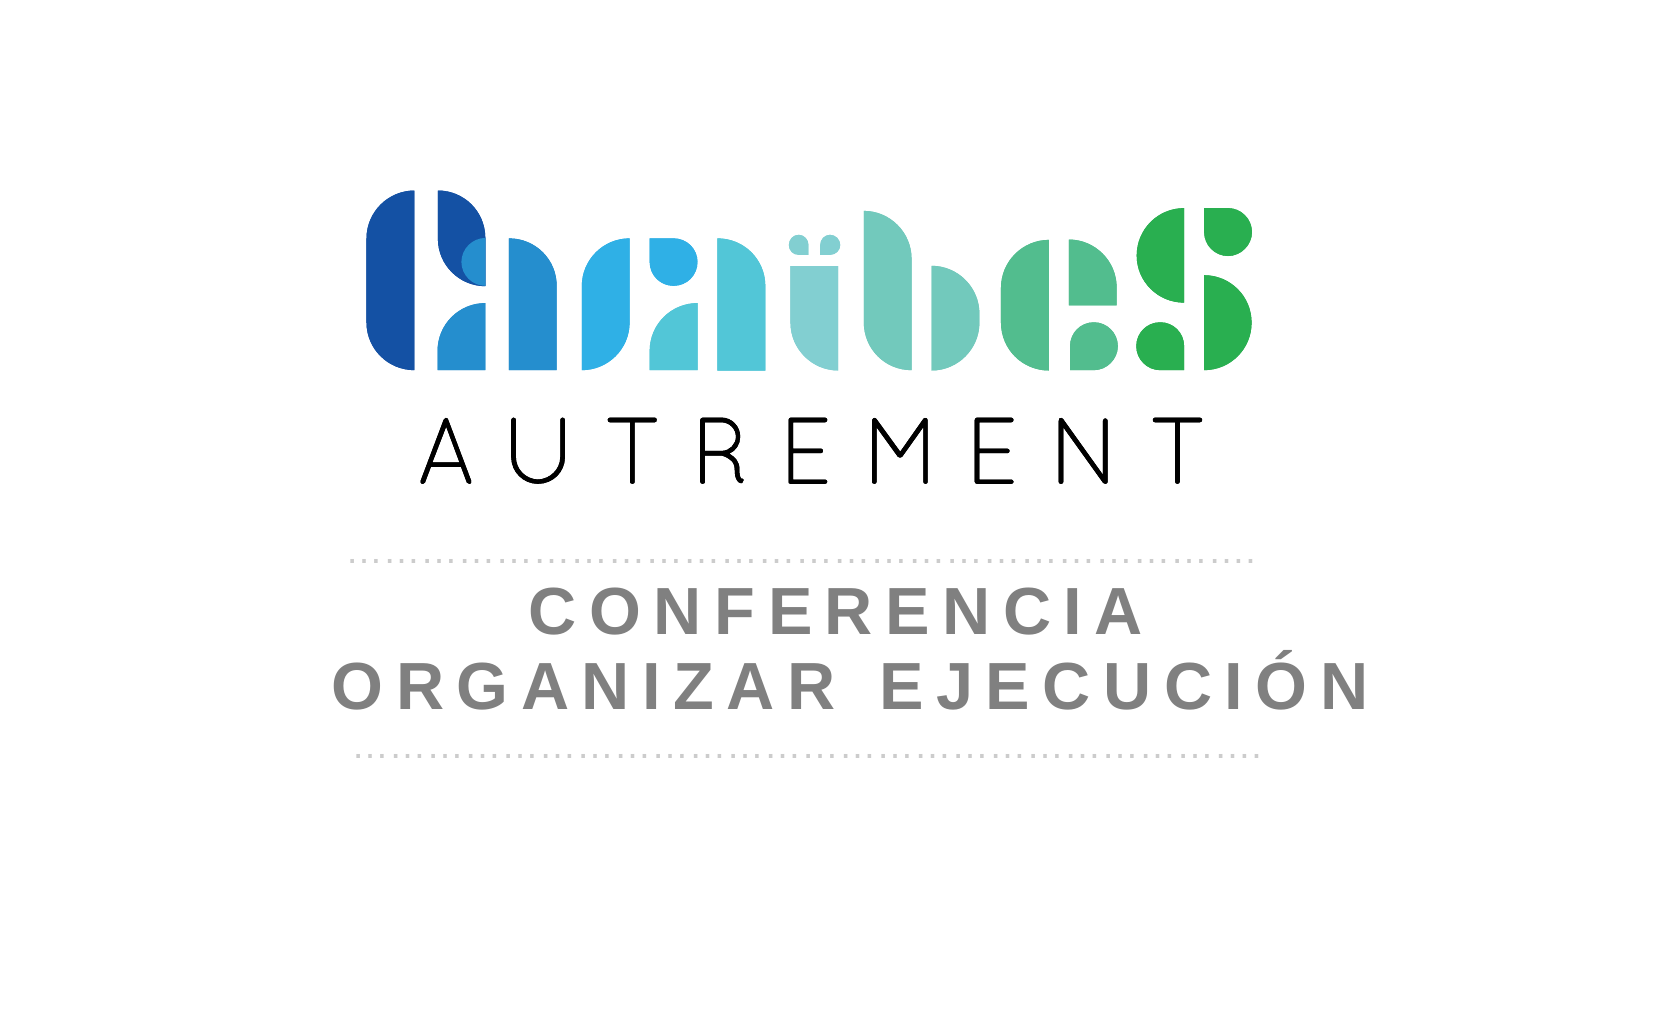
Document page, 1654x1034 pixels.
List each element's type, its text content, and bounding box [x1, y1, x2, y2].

picture [366, 190, 1252, 485]
text_box ………………………………………………………………. [330, 521, 1271, 579]
text_box ………………………………………………………………. [336, 716, 1565, 774]
text_box CONFERENCIA ORGANIZAR EJECUCIÓN [47, 566, 1654, 848]
